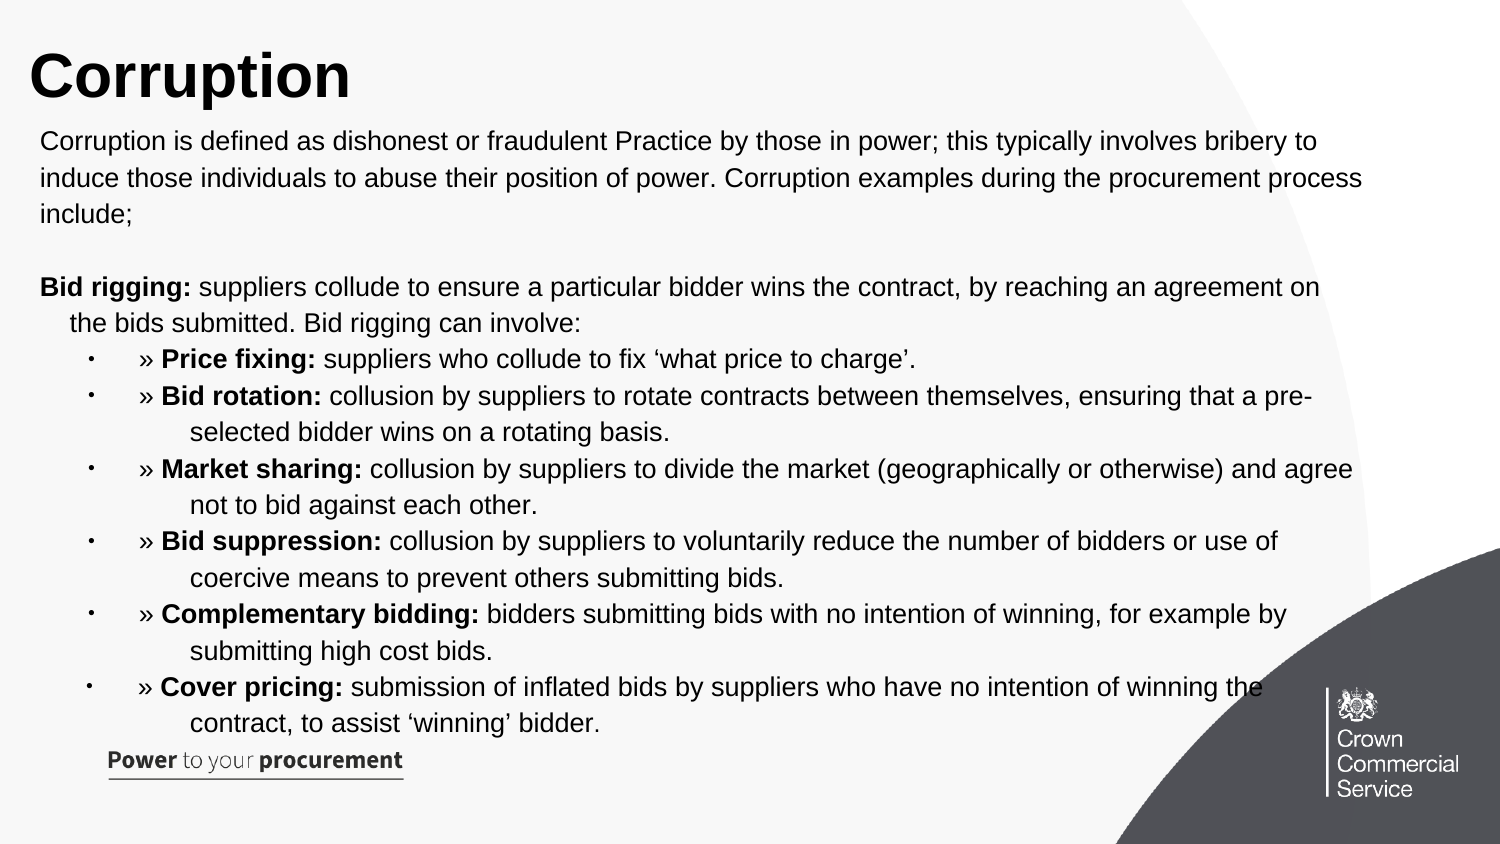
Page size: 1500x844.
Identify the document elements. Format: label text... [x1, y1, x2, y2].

title Corruption [29, 34, 1471, 139]
subtitle Corruption is defined as dishonest or fraudulent Practice by those in power; this typically involves bribery to induce those individuals to abuse their position of power. Corruption examples during the procurement process include; Bid rigging: suppliers collude to ensure a particular bidder wins the contract, by reaching an agreement on the bids submitted. Bid rigging can involve: » Price fixing: suppliers who collude to fix ‘what price to charge’. » Bid rotation: collusion by suppliers to rotate contracts between themselves, ensuring that a pre-selected bidder wins on a rotating basis. » Market sharing: collusion by suppliers to divide the market (geographically or otherwise) and agree not to bid against each other. » Bid suppression: collusion by suppliers to voluntarily reduce the number of bidders or use of coercive means to prevent others submitting bids. » Complementary bidding: bidders submitting bids with no intention of winning, for example by submitting high cost bids. » Cover pricing: submission of inflated bids by suppliers who have no intention of winning the contract, to assist ‘winning’ bidder. [39, 119, 1363, 745]
